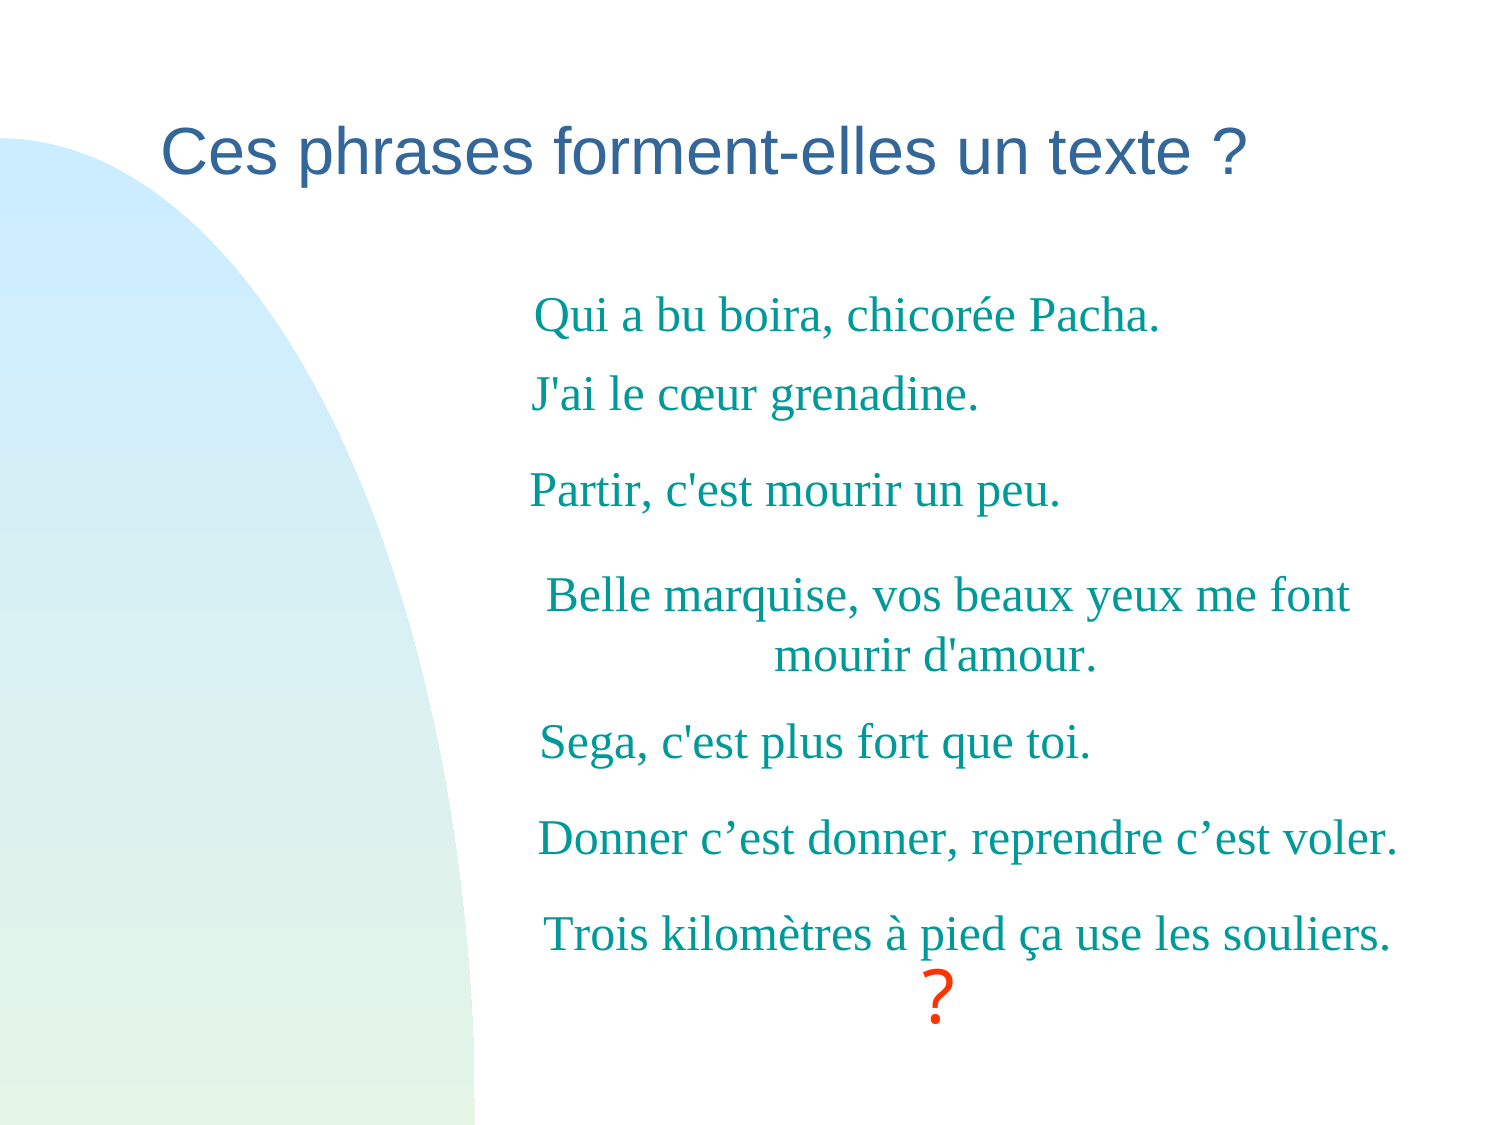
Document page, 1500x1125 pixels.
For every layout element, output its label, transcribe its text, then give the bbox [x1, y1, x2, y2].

text_box ? [907, 941, 970, 1047]
text_box J'ai le cœur grenadine. [516, 353, 1437, 429]
text_box Donner c’est donner, reprendre c’est voler. [522, 797, 1443, 873]
text_box Partir, c'est mourir un peu. [514, 448, 1435, 525]
text_box Qui a bu boira, chicorée Pacha. [519, 274, 1440, 350]
text_box Sega, c'est plus fort que toi. [524, 700, 1119, 797]
text_box Ces phrases forment-elles un texte ? [145, 100, 1284, 196]
text_box Belle marquise, vos beaux yeux me font mourir d'amour. [517, 553, 1380, 689]
text_box Trois kilomètres à pied ça use les souliers. [528, 893, 1449, 969]
